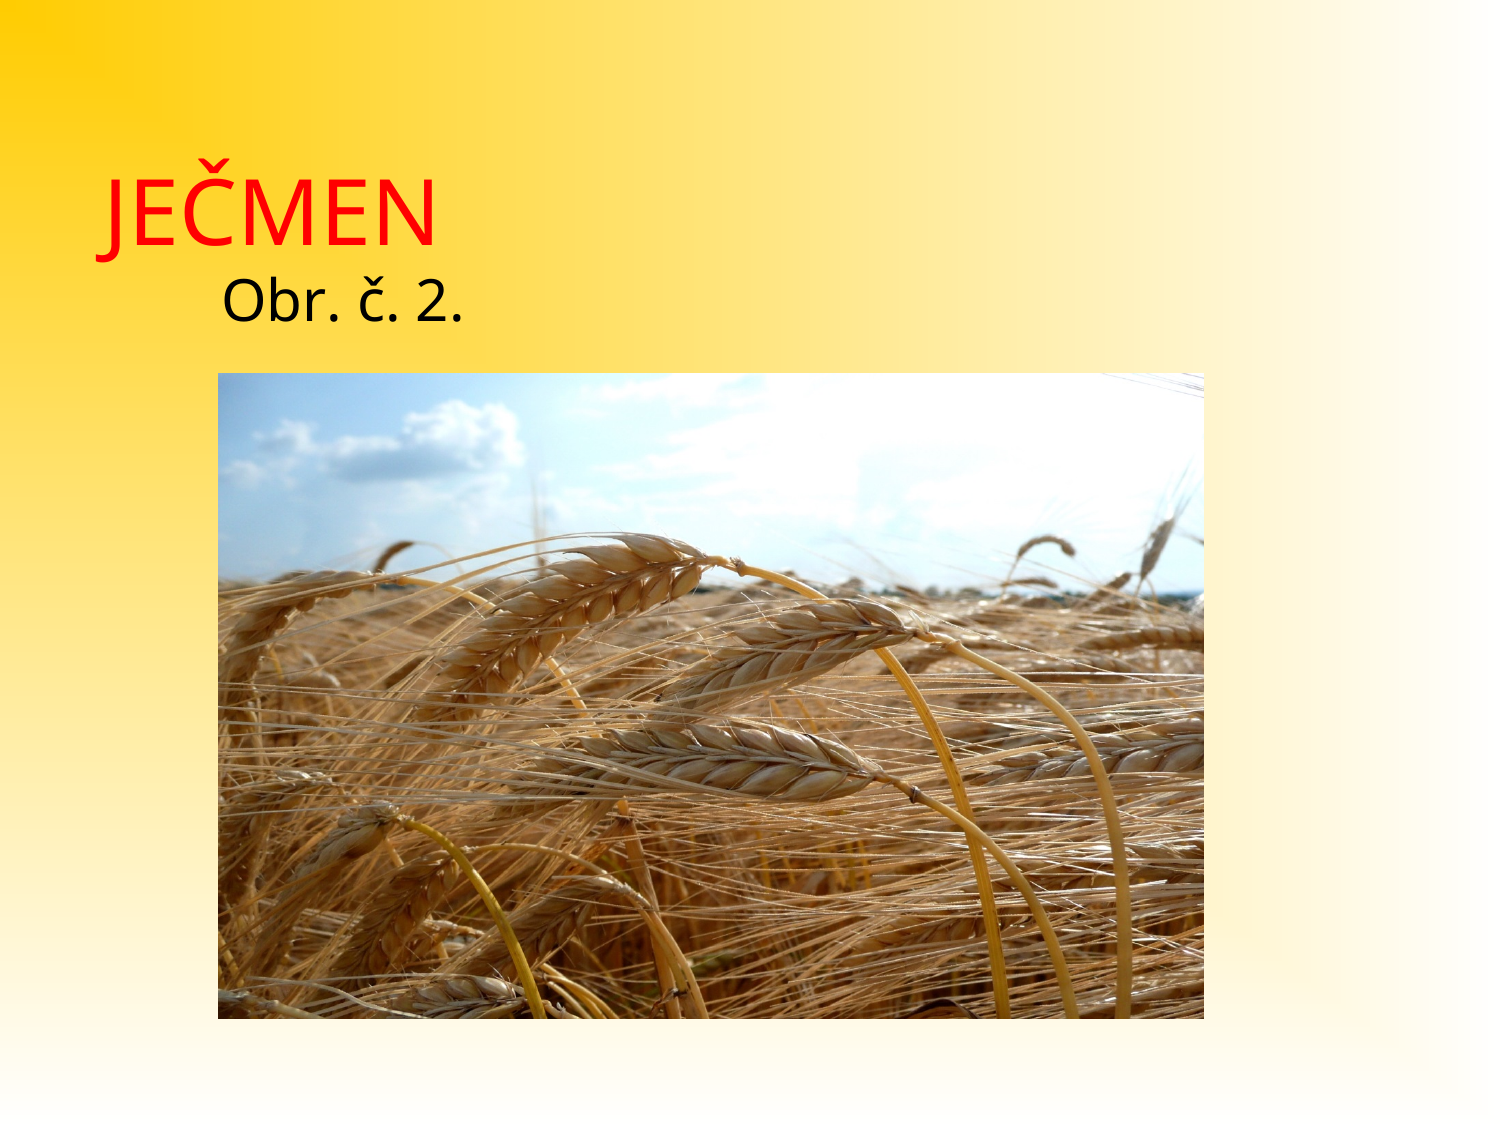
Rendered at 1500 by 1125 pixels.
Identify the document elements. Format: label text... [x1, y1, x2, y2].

picture [0, 0, 1500, 1125]
text_box Obr. č. 2. [206, 255, 538, 341]
title JEČMEN [88, 30, 1367, 271]
